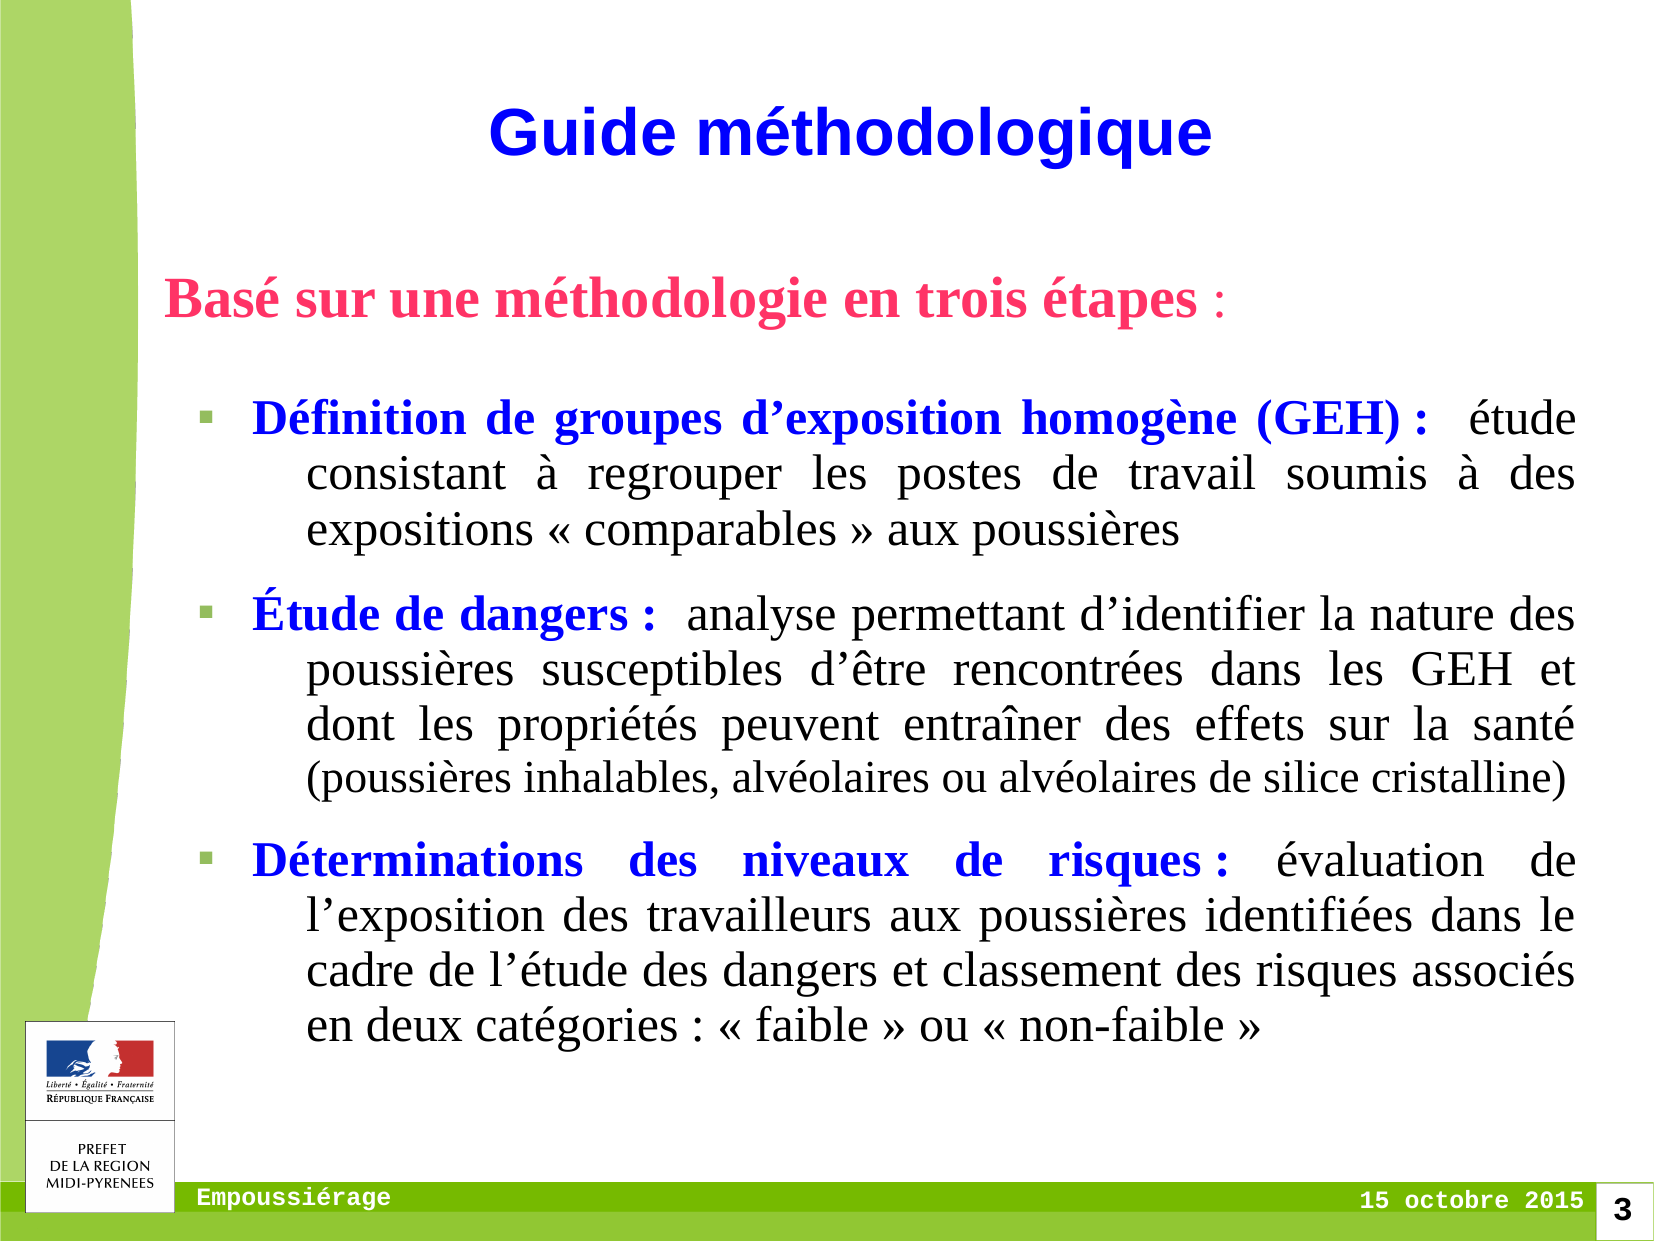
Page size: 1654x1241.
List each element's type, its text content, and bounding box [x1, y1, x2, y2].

picture [0, 0, 1654, 1241]
text_box Basé sur une méthodologie en trois étapes : Définition de groupes d’exposition homogène (GEH) : étude consistant à regrouper les postes de travail soumis à des expositions « comparables » aux poussières Étude de dangers : analyse permettant d’identifier la nature des poussières susceptibles d’être rencontrées dans les GEH et dont les propriétés peuvent entraîner des effets sur la santé (poussières inhalables, alvéolaires ou alvéolaires de silice cristalline) Déterminations des niveaux de risques : évaluation de l’exposition des travailleurs aux poussières identifiées dans le cadre de l’étude des dangers et classement des risques associés en deux catégories : « faible » ou « non-faible » [149, 258, 1592, 1076]
list [214, 230, 1619, 898]
title Guide méthodologique [144, 94, 1558, 320]
